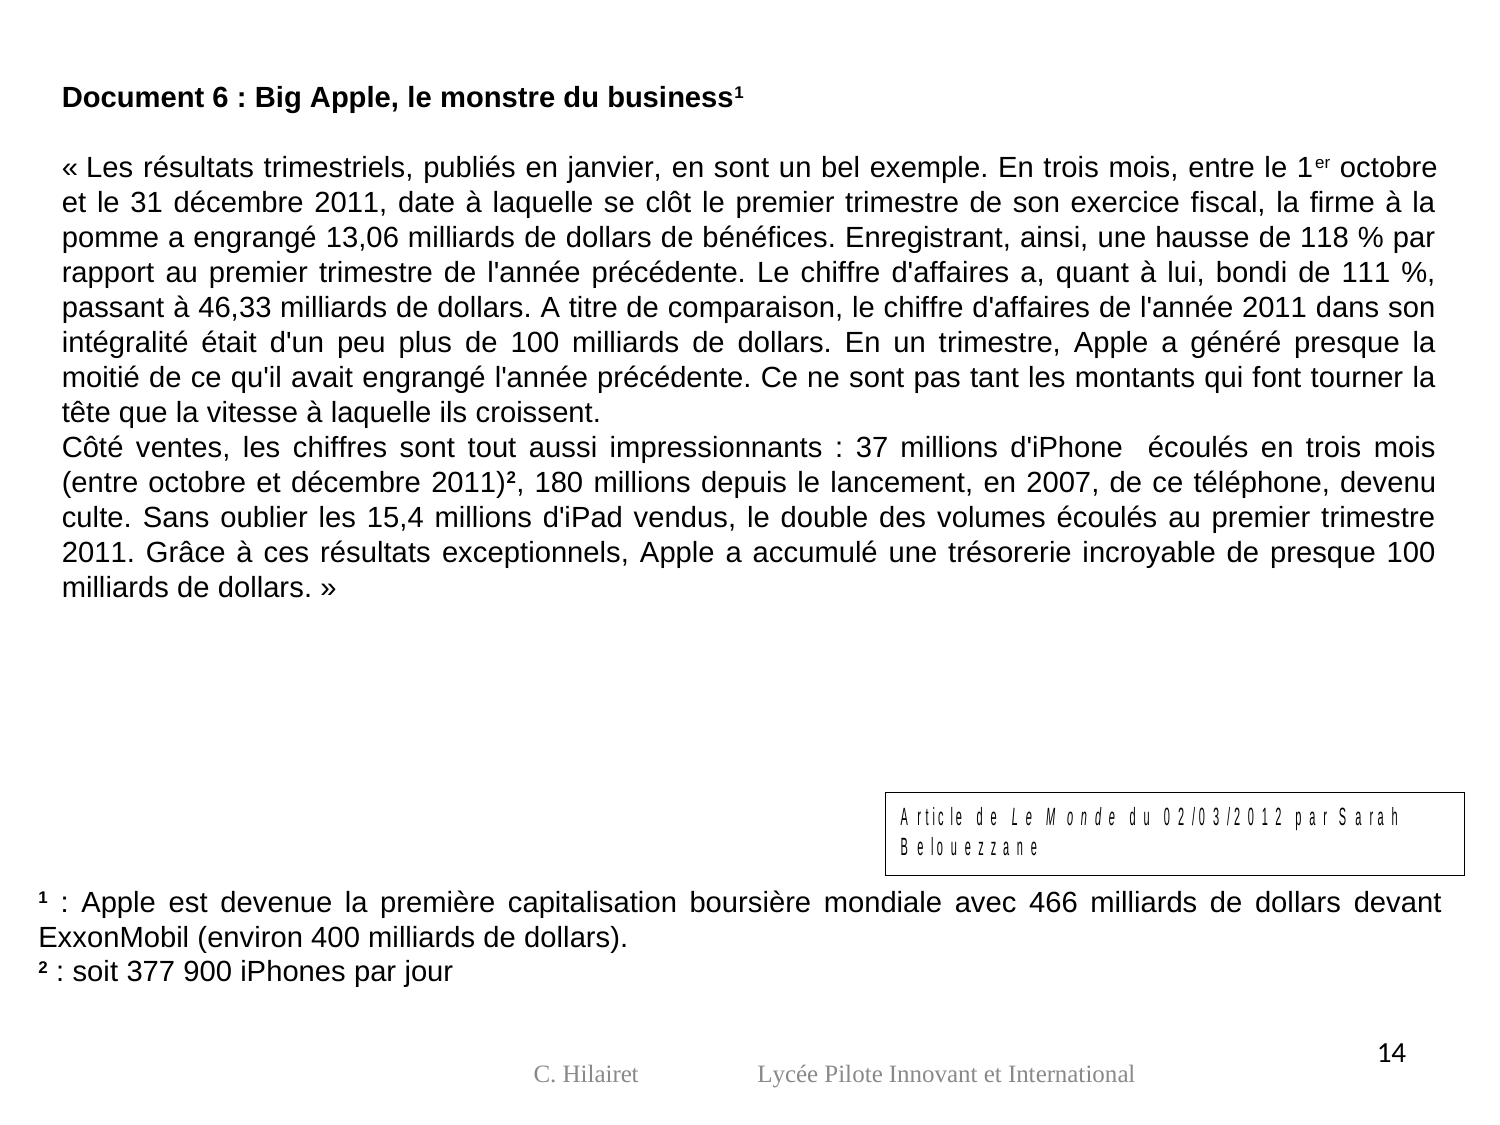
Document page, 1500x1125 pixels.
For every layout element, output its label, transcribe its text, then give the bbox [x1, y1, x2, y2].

text_box 1 : Apple est devenue la première capitalisation boursière mondiale avec 466 milliards de dollars devant ExxonMobil (environ 400 milliards de dollars). 2 : soit 377 900 iPhones par jour [23, 875, 1459, 1041]
text_box C. Hilairet Lycée Pilote Innovant et International [512, 1042, 1158, 1103]
text_box <numéro> [1362, 1025, 1500, 1097]
picture [885, 792, 1465, 876]
text_box Document 6 : Big Apple, le monstre du business1 « Les résultats trimestriels, publiés en janvier, en sont un bel exemple. En trois mois, entre le 1er octobre et le 31 décembre 2011, date à laquelle se clôt le premier trimestre de son exercice fiscal, la firme à la pomme a engrangé 13,06 milliards de dollars de bénéfices. Enregistrant, ainsi, une hausse de 118 % par rapport au premier trimestre de l'année précédente. Le chiffre d'affaires a, quant à lui, bondi de 111 %, passant à 46,33 milliards de dollars. A titre de comparaison, le chiffre d'affaires de l'année 2011 dans son intégralité était d'un peu plus de 100 milliards de dollars. En un trimestre, Apple a généré presque la moitié de ce qu'il avait engrangé l'année précédente. Ce ne sont pas tant les montants qui font tourner la tête que la vitesse à laquelle ils croissent. Côté ventes, les chiffres sont tout aussi impressionnants : 37 millions d'iPhone écoulés en trois mois (entre octobre et décembre 2011)2, 180 millions depuis le lancement, en 2007, de ce téléphone, devenu culte. Sans oublier les 15,4 millions d'iPad vendus, le double des volumes écoulés au premier trimestre 2011. Grâce à ces résultats exceptionnels, Apple a accumulé une trésorerie incroyable de presque 100 milliards de dollars. » [47, 70, 1453, 656]
